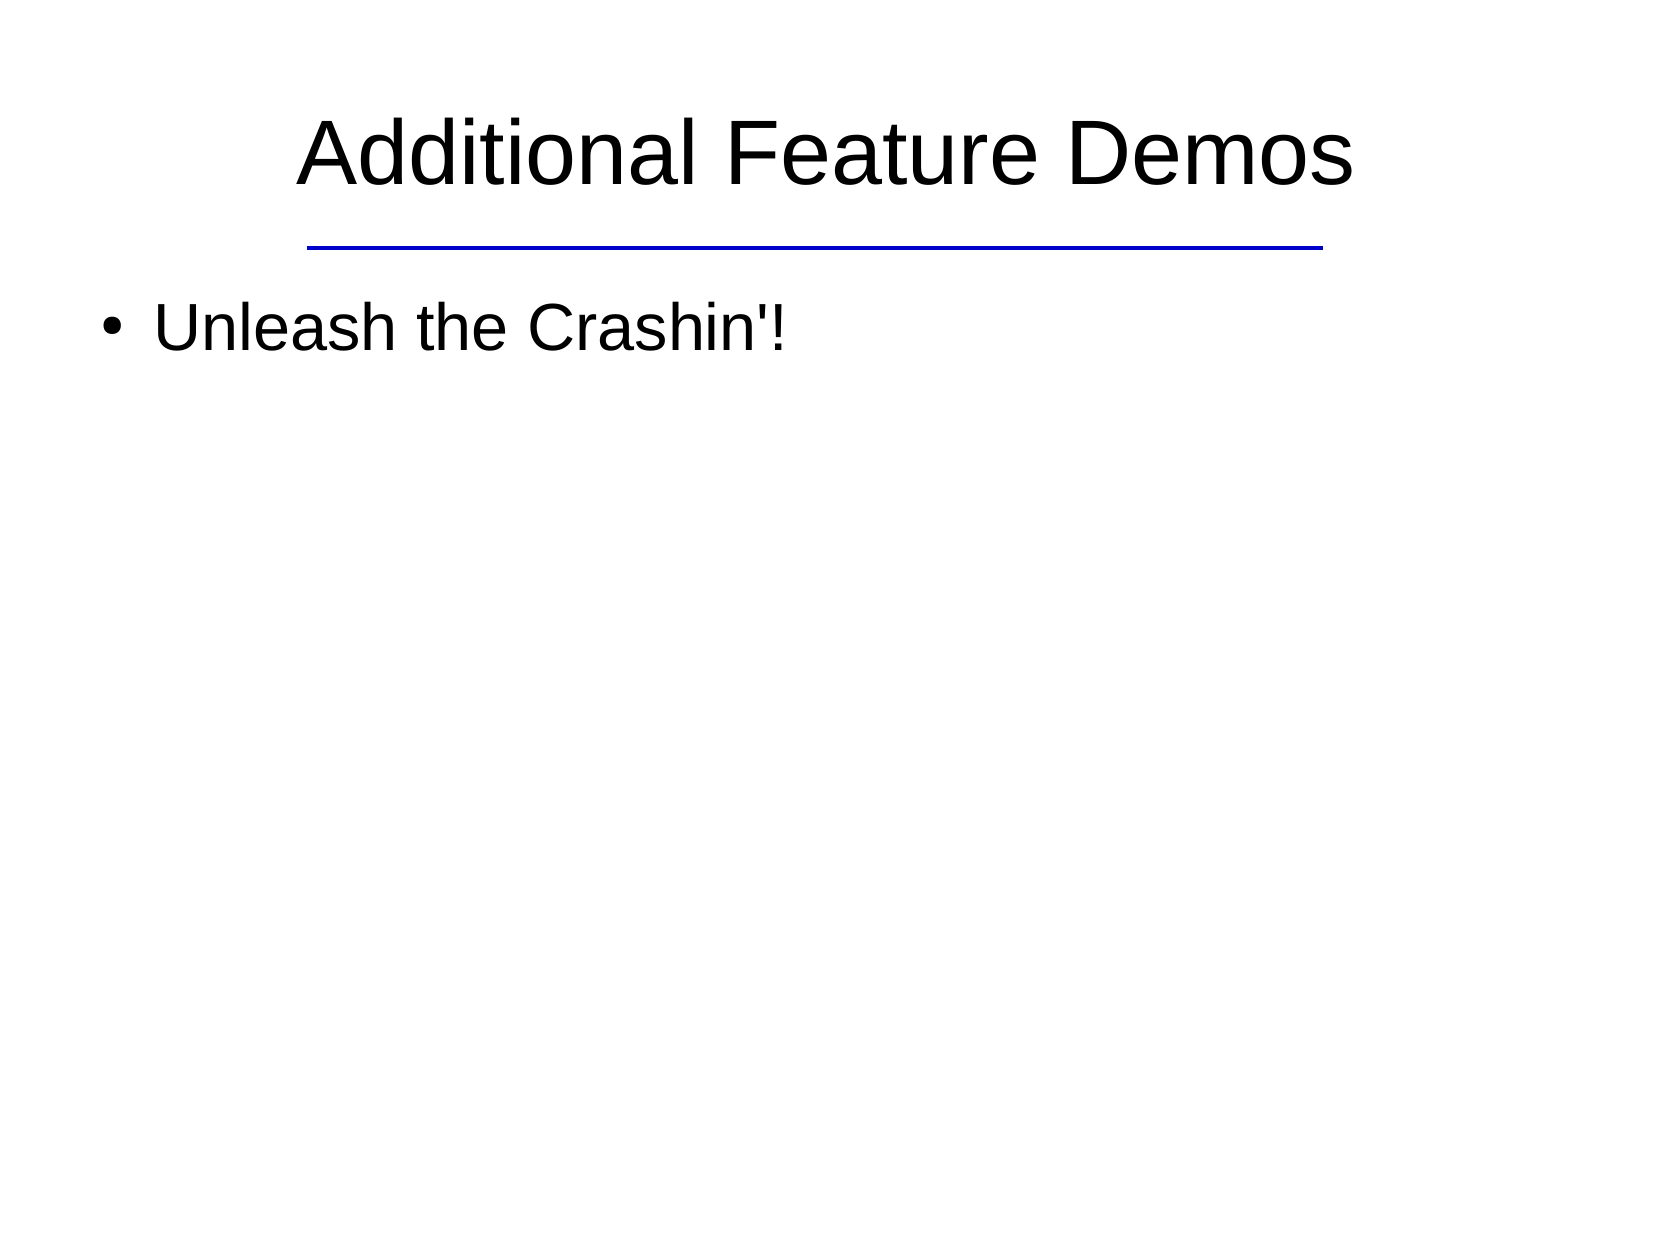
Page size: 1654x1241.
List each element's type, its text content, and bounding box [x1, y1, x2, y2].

title Additional Feature Demos [82, 49, 1571, 257]
list Unleash the Crashin'! [82, 290, 1571, 1010]
